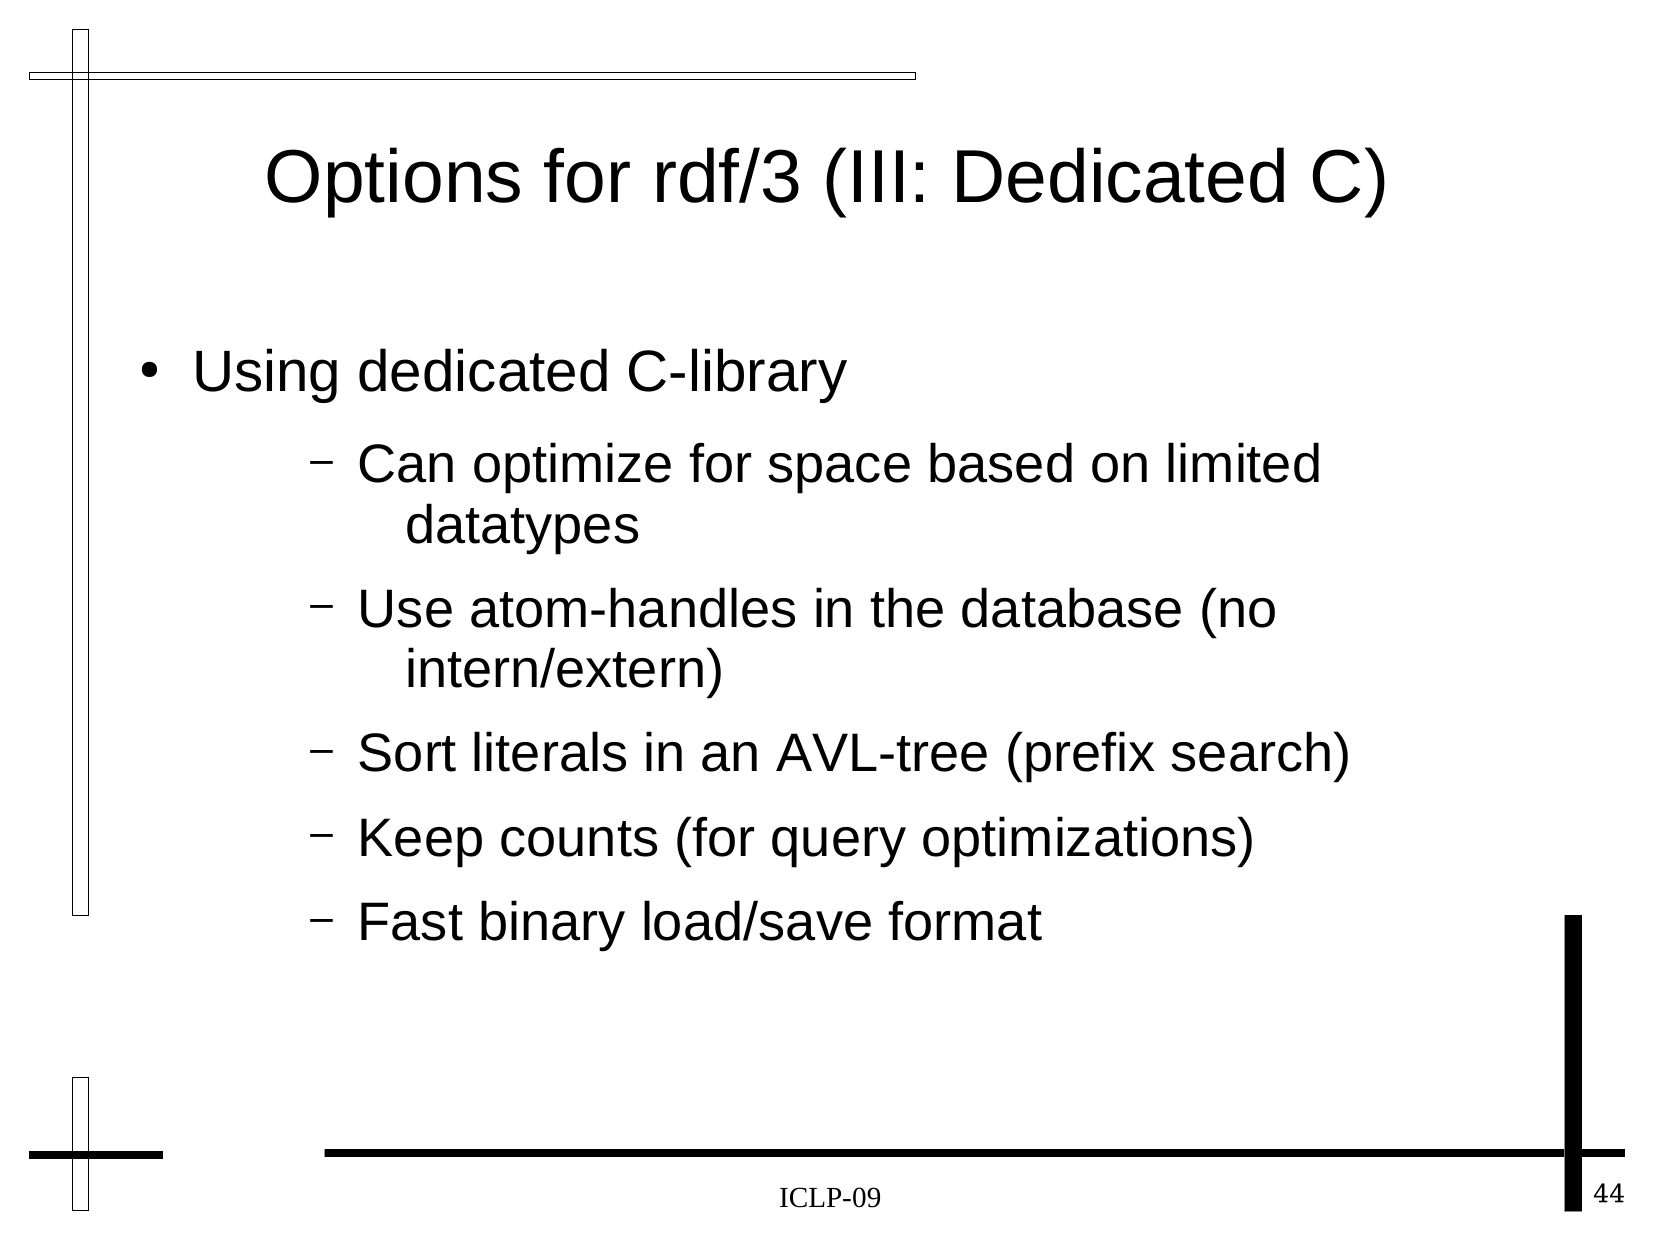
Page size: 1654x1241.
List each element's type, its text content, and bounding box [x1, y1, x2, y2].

title Options for rdf/3 (III: Dedicated C) [121, 88, 1534, 266]
list Using dedicated C-library Can optimize for space based on limited datatypes Use atom-handles in the database (no intern/extern) Sort literals in an AVL-tree (prefix search) Keep counts (for query optimizations) Fast binary load/save format [121, 338, 1534, 1127]
